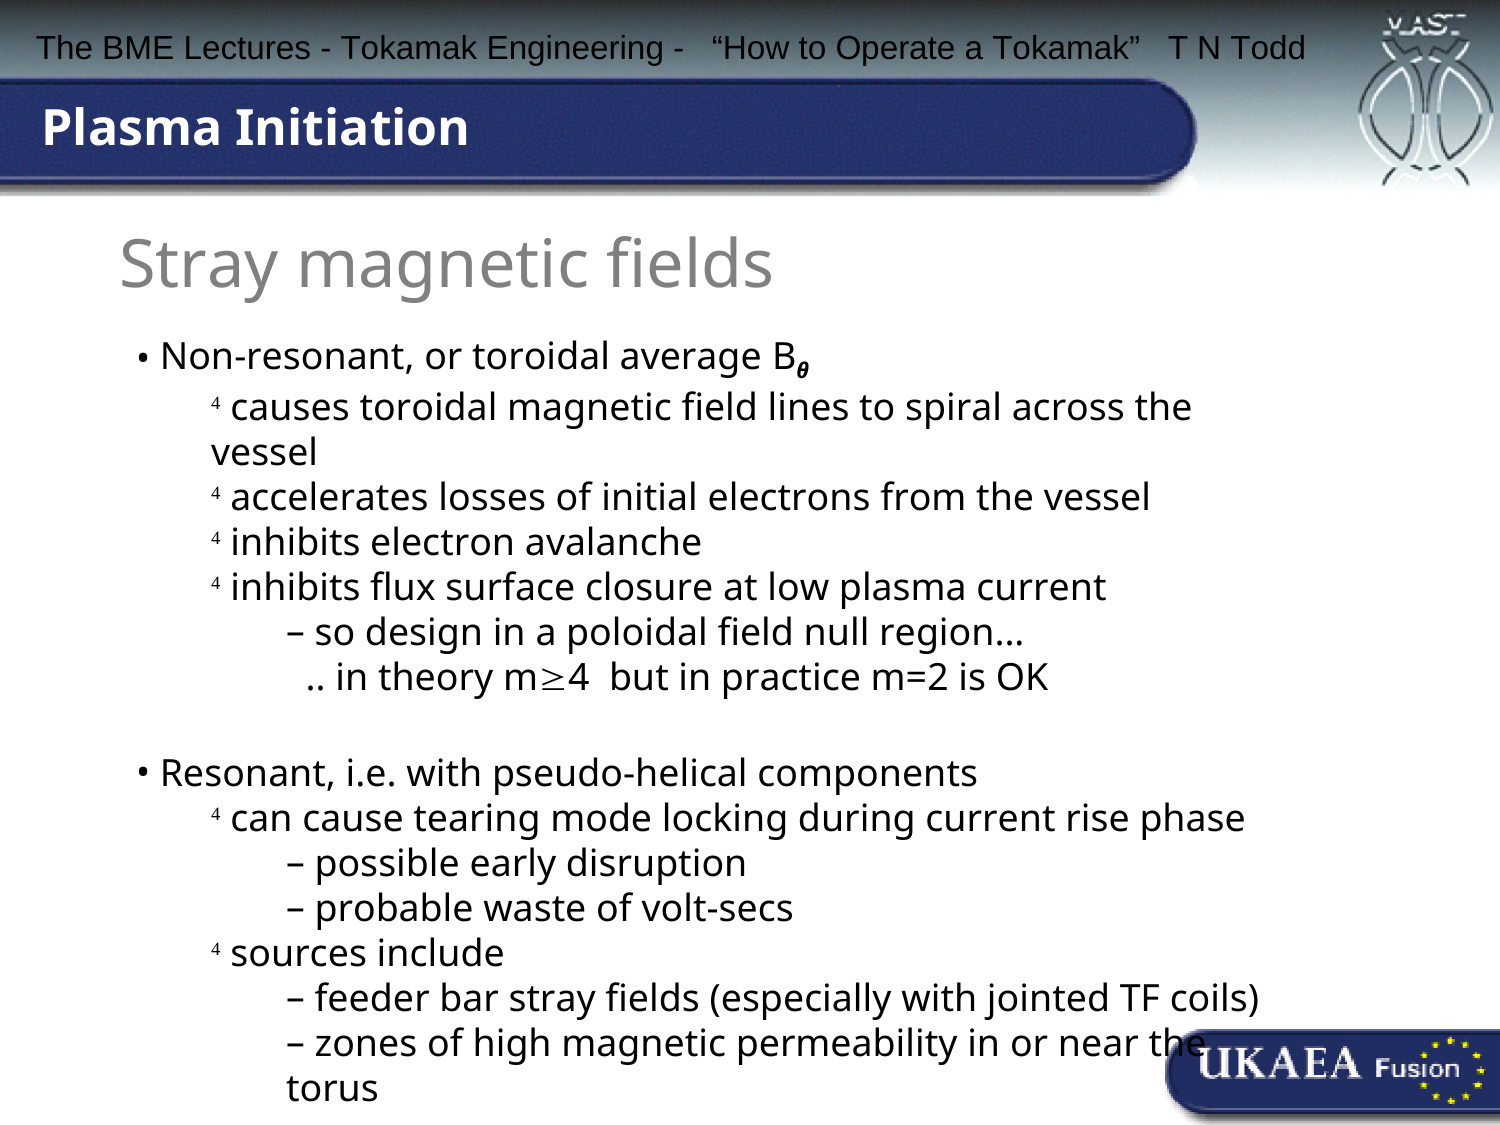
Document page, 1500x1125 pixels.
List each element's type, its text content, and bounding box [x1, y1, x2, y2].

text_box Plasma Initiation [26, 88, 486, 164]
text_box The BME Lectures - Tokamak Engineering - “How to Operate a Tokamak” T N Todd [0, 18, 1323, 60]
picture [0, 0, 1500, 202]
picture [1165, 1029, 1500, 1125]
text_box Non-resonant, or toroidal average Bθ causes toroidal magnetic field lines to spiral across the vessel accelerates losses of initial electrons from the vessel inhibits electron avalanche inhibits flux surface closure at low plasma current so design in a poloidal field null region... .. in theory m4 but in practice m=2 is OK Resonant, i.e. with pseudo-helical components can cause tearing mode locking during current rise phase possible early disruption probable waste of volt-secs sources include feeder bar stray fields (especially with jointed TF coils) zones of high magnetic permeability in or near the torus [121, 323, 1302, 1117]
text_box Stray magnetic fields [104, 212, 791, 309]
